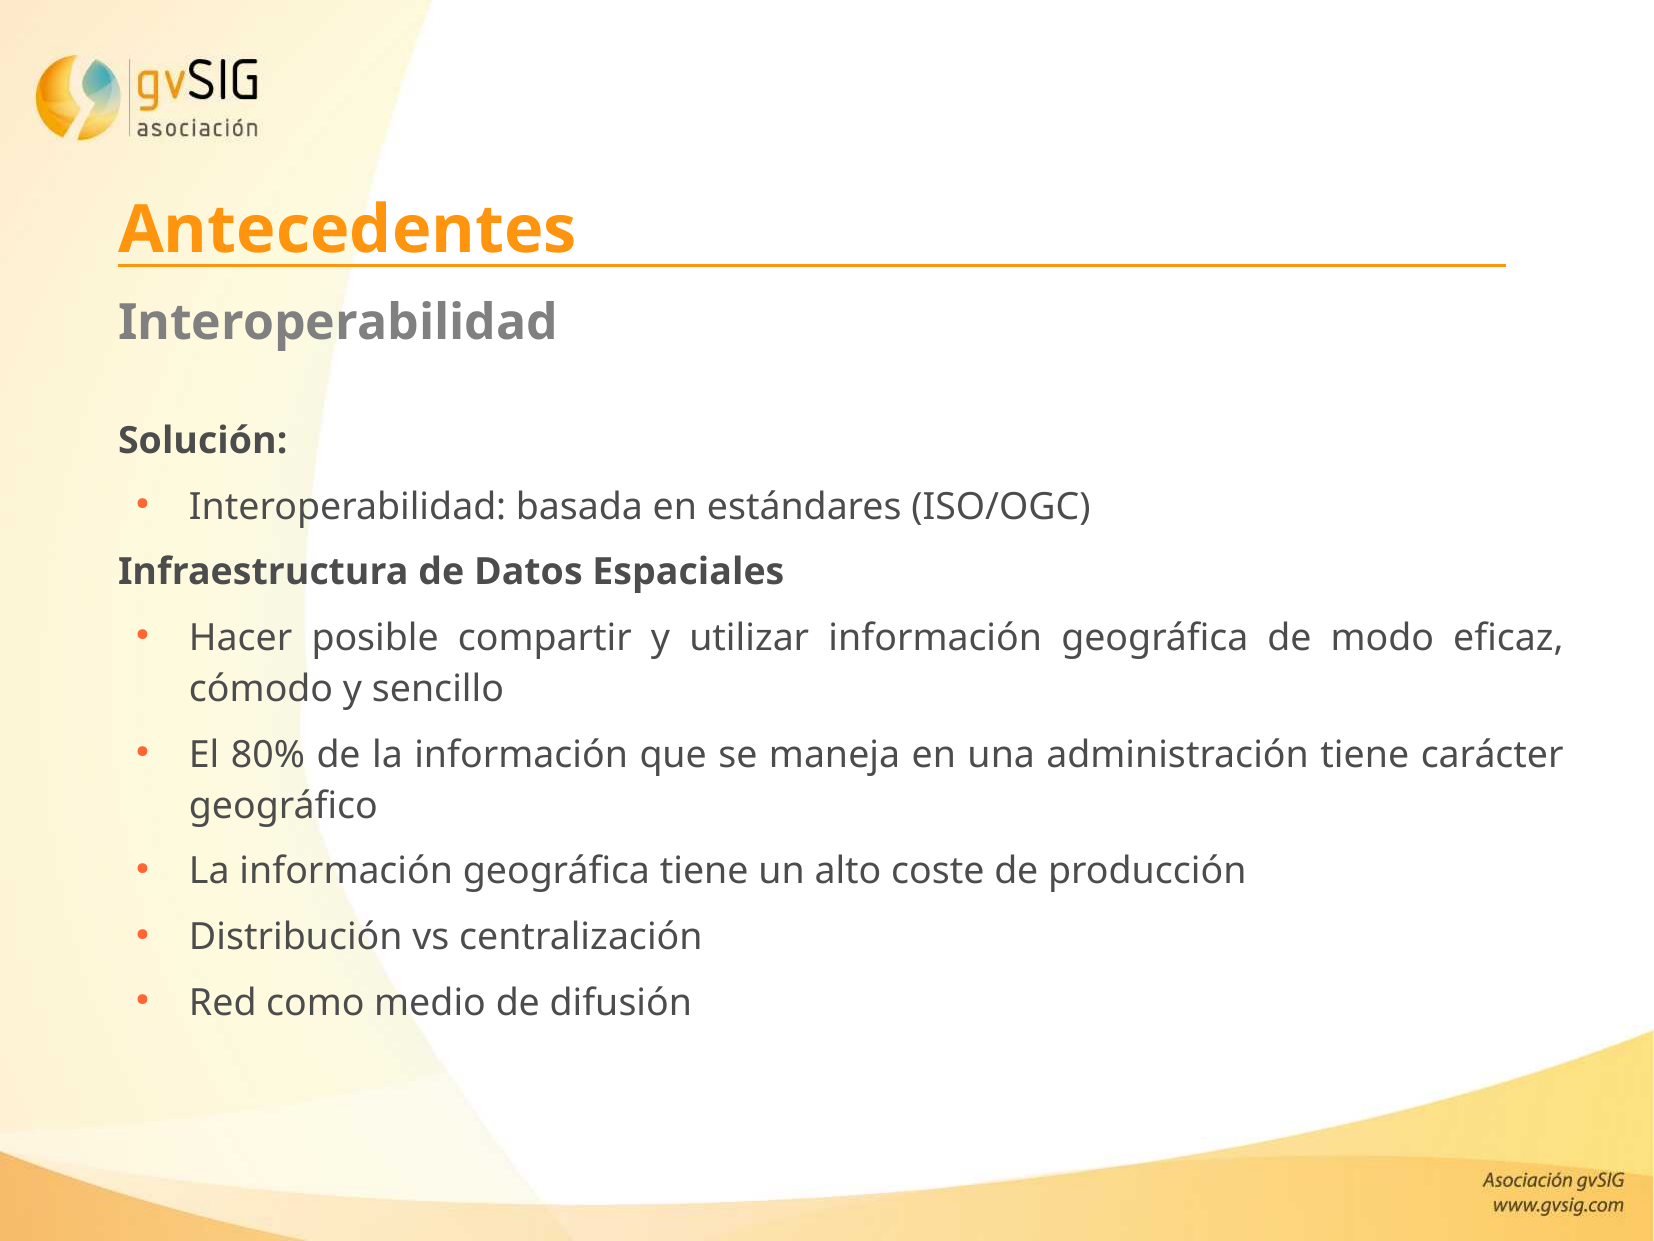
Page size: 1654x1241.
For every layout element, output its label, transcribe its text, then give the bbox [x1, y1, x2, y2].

title Interoperabilidad [118, 276, 857, 365]
picture [0, 0, 1654, 1241]
list Solución: Interoperabilidad: basada en estándares (ISO/OGC) Infraestructura de Datos Espaciales Hacer posible compartir y utilizar información geográfica de modo eficaz, cómodo y sencillo El 80% de la información que se maneja en una administración tiene carácter geográfico La información geográfica tiene un alto coste de producción Distribución vs centralización Red como medio de difusión [118, 413, 1565, 1054]
title Antecedentes [118, 177, 1607, 276]
